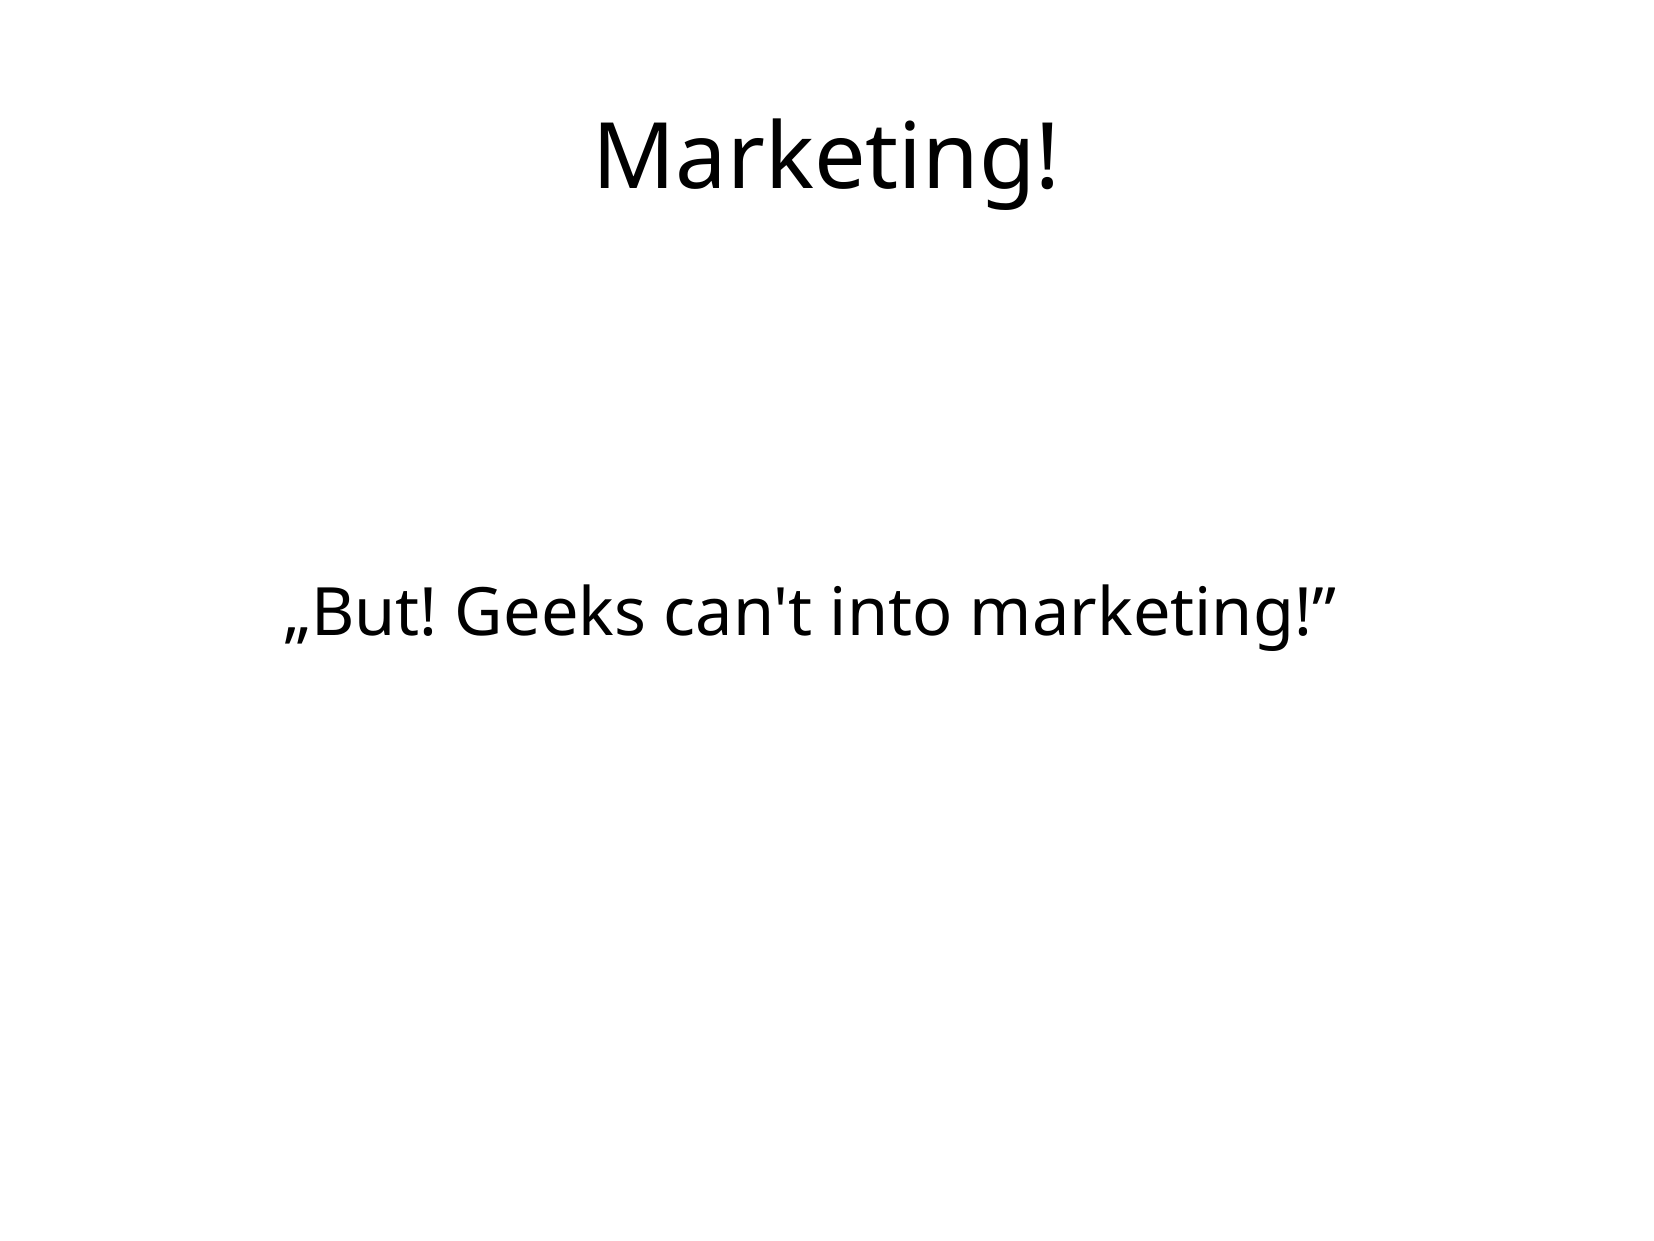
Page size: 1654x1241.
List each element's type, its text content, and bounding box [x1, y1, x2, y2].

title Marketing! [82, 49, 1571, 257]
list „But! Geeks can't into marketing!” [82, 564, 1538, 676]
